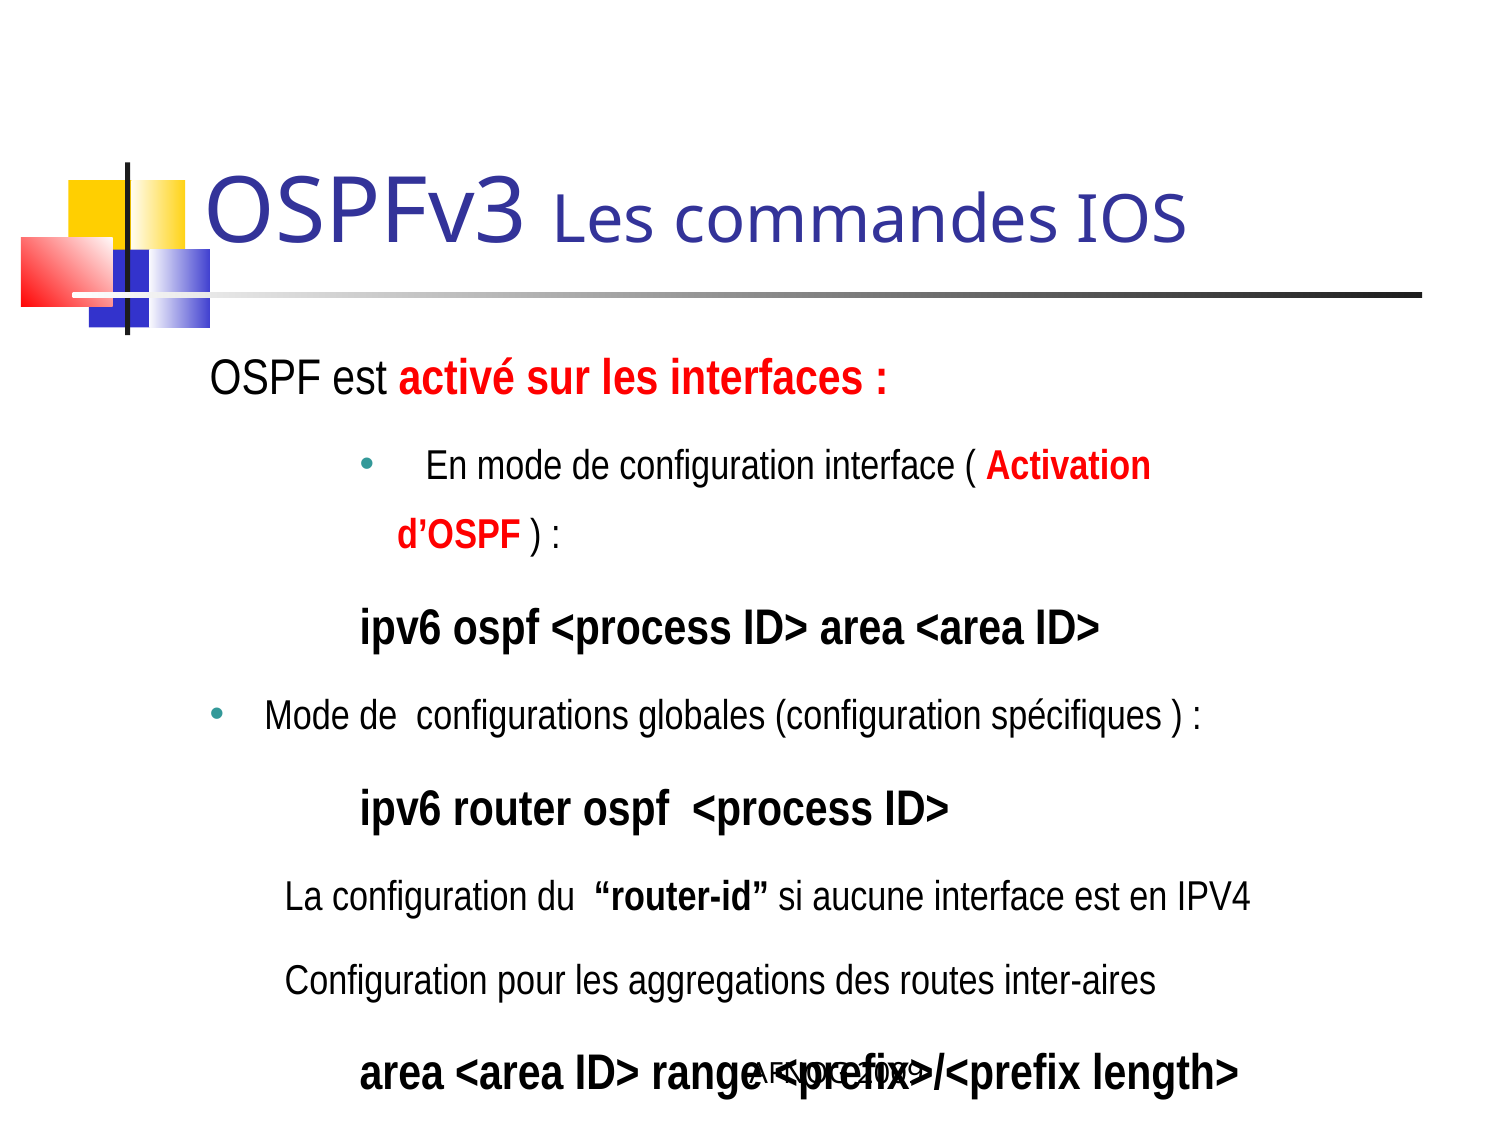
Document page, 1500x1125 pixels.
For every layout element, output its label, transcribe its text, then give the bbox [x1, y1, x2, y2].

title OSPFv3 Les commandes IOS [188, 0, 1467, 276]
text_box OSPF est activé sur les interfaces : En mode de configuration interface ( Activation d’OSPF ) : ipv6 ospf <process ID> area <area ID> Mode de configurations globales (configuration spécifiques ) : ipv6 router ospf <process ID> La configuration du “router-id” si aucune interface est en IPV4 Configuration pour les aggregations des routes inter-aires area <area ID> range <prefix>/<prefix length> [194, 314, 1317, 1108]
